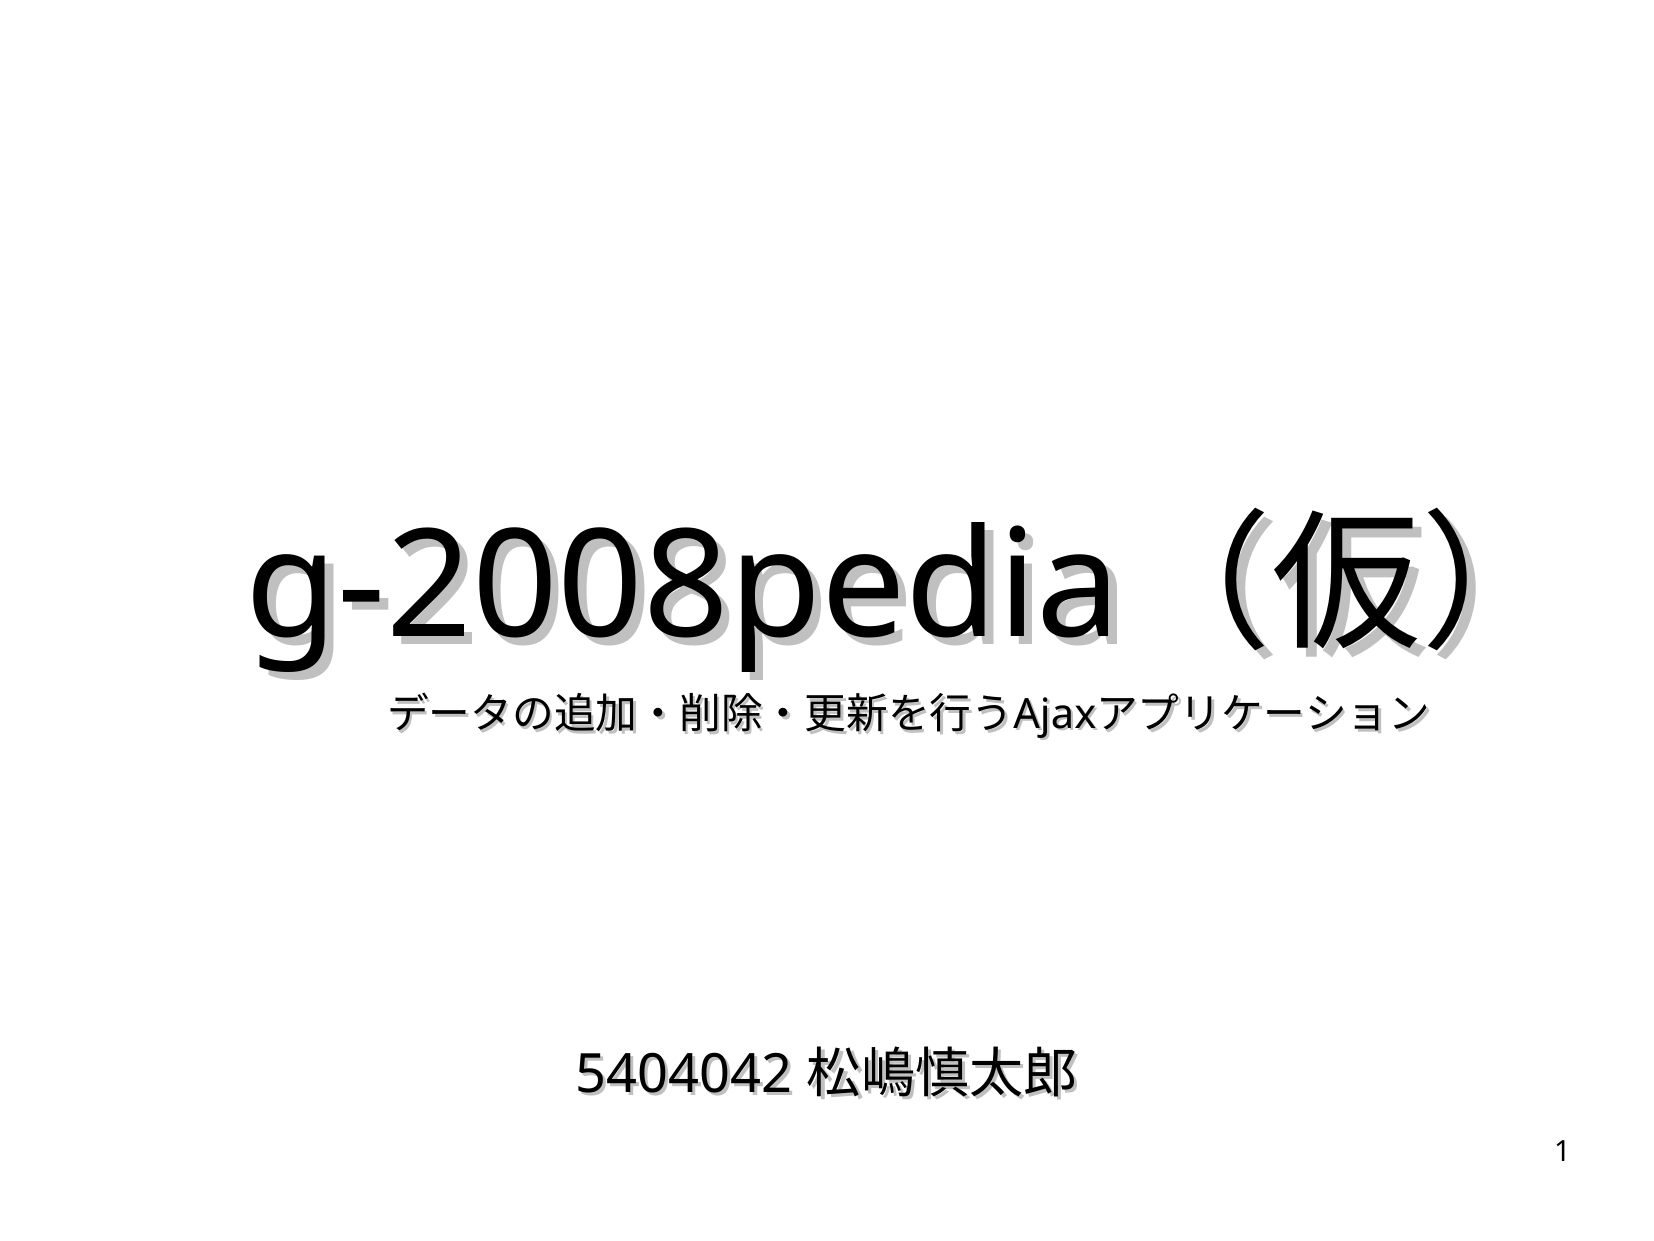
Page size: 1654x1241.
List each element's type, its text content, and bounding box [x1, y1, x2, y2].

text_box 5404042 松嶋慎太郎 [561, 1021, 1113, 1097]
text_box g-2008pedia（仮） データの追加・削除・更新を行うAjaxアプリケーション [231, 454, 1457, 681]
